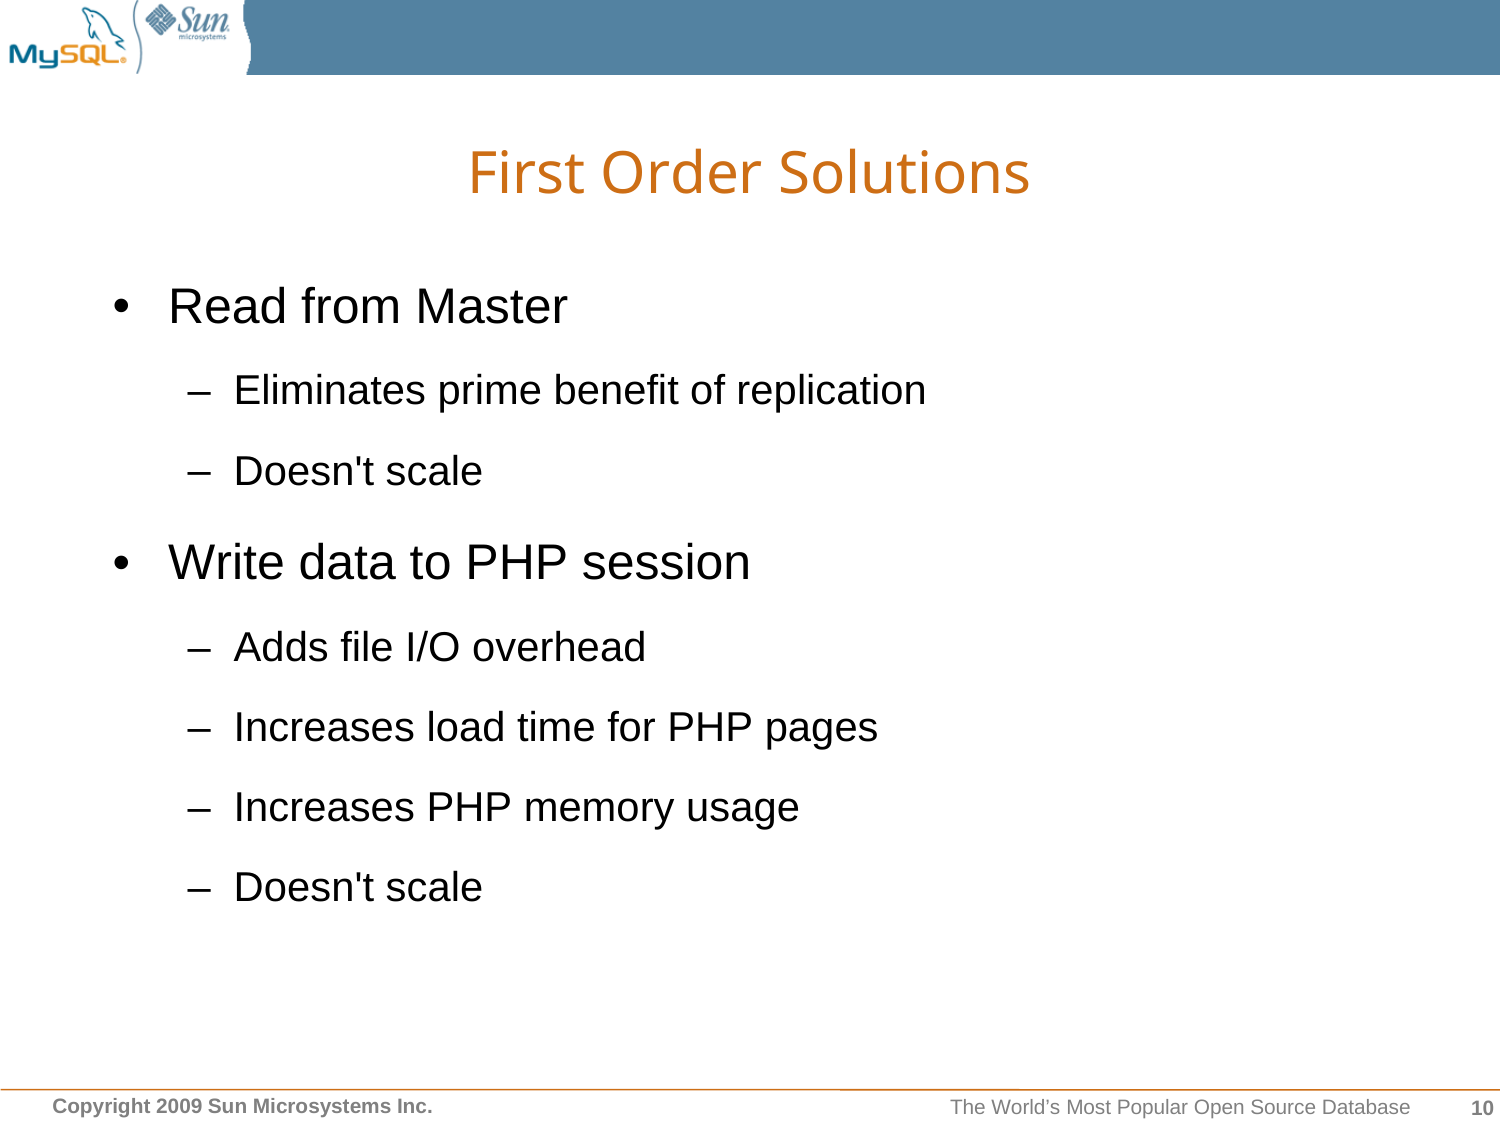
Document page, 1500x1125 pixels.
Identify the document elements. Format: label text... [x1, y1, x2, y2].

list Read from Master Eliminates prime benefit of replication Doesn't scale Write data to PHP session Adds file I/O overhead Increases load time for PHP pages Increases PHP memory usage Doesn't scale [112, 249, 1387, 1113]
picture [0, 0, 1500, 75]
title First Order Solutions [0, 87, 1500, 225]
